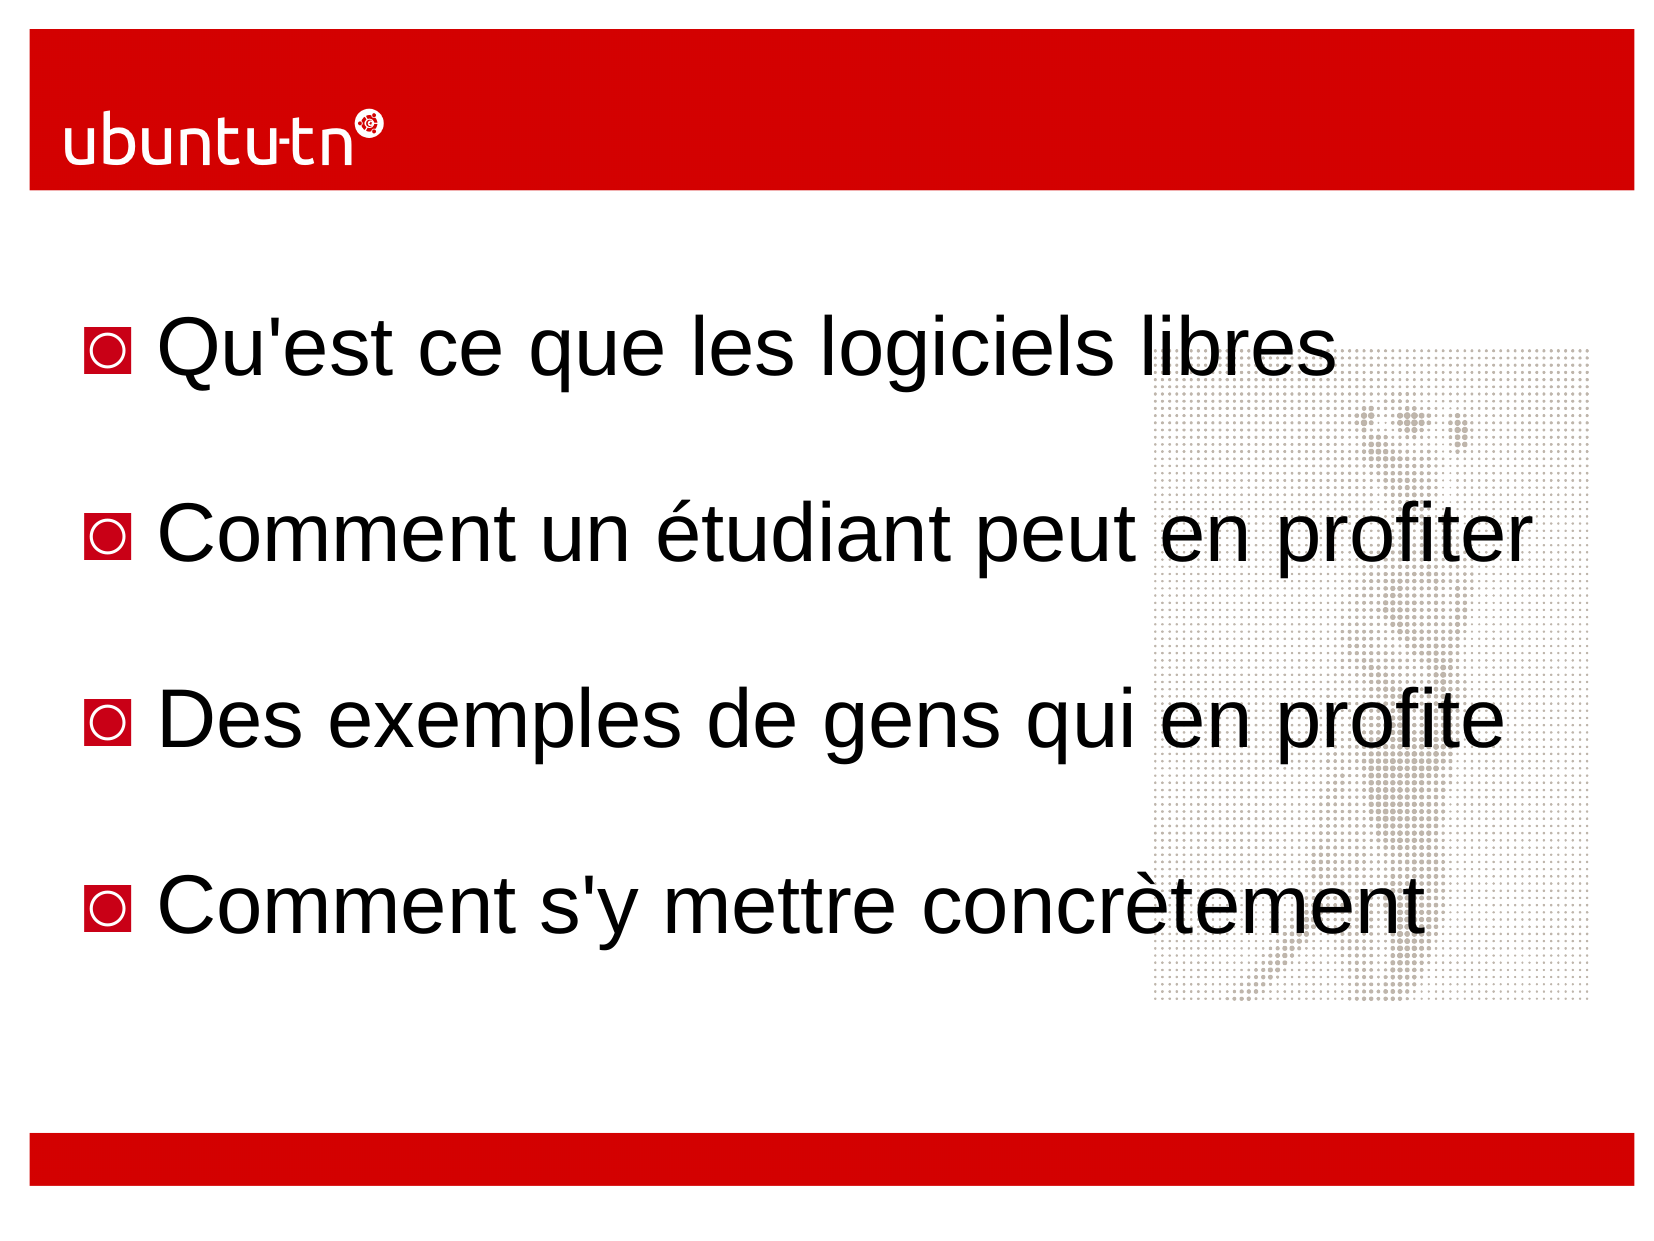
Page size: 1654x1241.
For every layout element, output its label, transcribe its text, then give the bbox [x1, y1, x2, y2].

picture [29, 29, 1635, 1241]
subtitle Qu'est ce que les logiciels libres Comment un étudiant peut en profiter Des exemples de gens qui en profite Comment s'y mettre concrètement [82, 253, 1571, 905]
